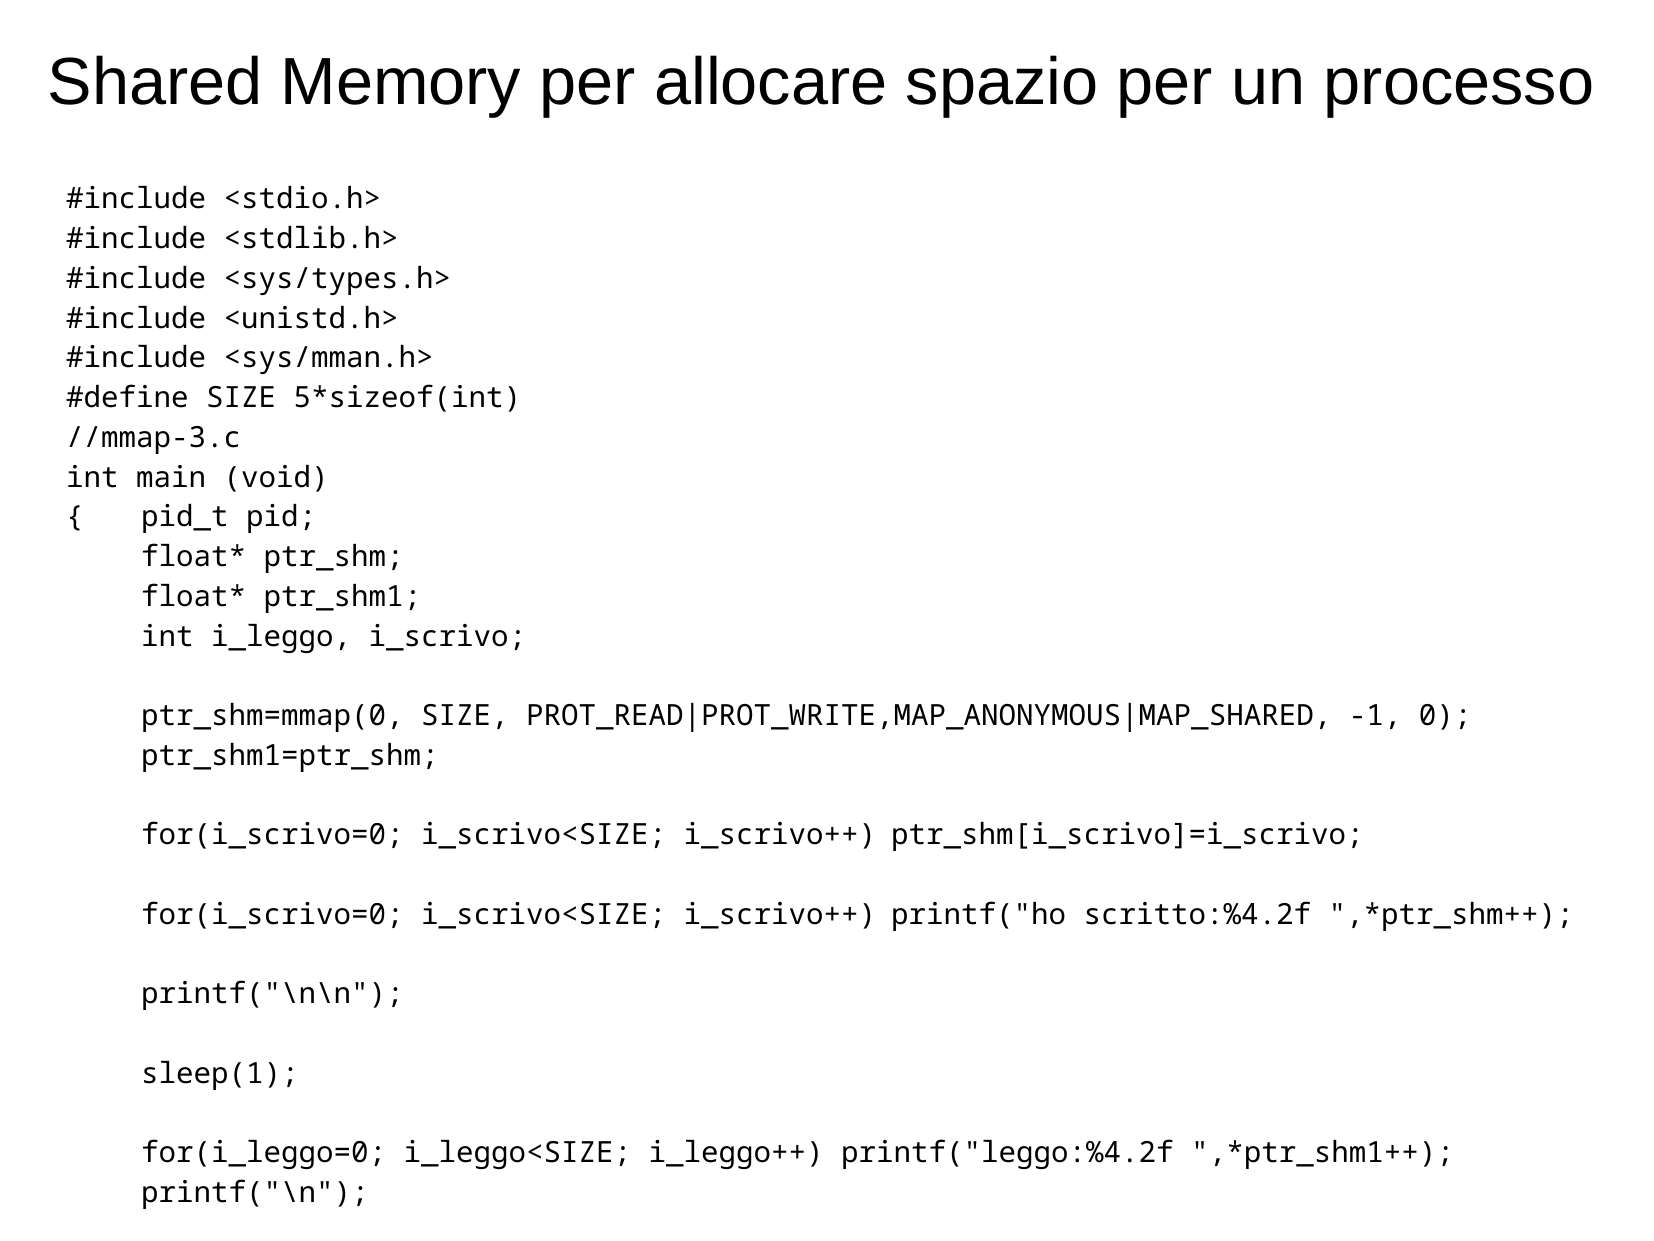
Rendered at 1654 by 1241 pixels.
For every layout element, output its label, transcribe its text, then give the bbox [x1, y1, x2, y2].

text_box #include <stdio.h> #include <stdlib.h> #include <sys/types.h> #include <unistd.h> #include <sys/mman.h> #define SIZE 5*sizeof(int) //mmap-3.c int main (void) { pid_t pid; float* ptr_shm; float* ptr_shm1; int i_leggo, i_scrivo; ptr_shm=mmap(0, SIZE, PROT_READ|PROT_WRITE,MAP_ANONYMOUS|MAP_SHARED, -1, 0); ptr_shm1=ptr_shm; for(i_scrivo=0; i_scrivo<SIZE; i_scrivo++) ptr_shm[i_scrivo]=i_scrivo; for(i_scrivo=0; i_scrivo<SIZE; i_scrivo++) printf("ho scritto:%4.2f ",*ptr_shm++); printf("\n\n"); sleep(1); for(i_leggo=0; i_leggo<SIZE; i_leggo++) printf("leggo:%4.2f ",*ptr_shm1++); printf("\n"); munmap(ptr_shm, 5*sizeof(int)); return (0); } [51, 186, 1594, 1240]
title Shared Memory per allocare spazio per un processo [38, 0, 1607, 186]
